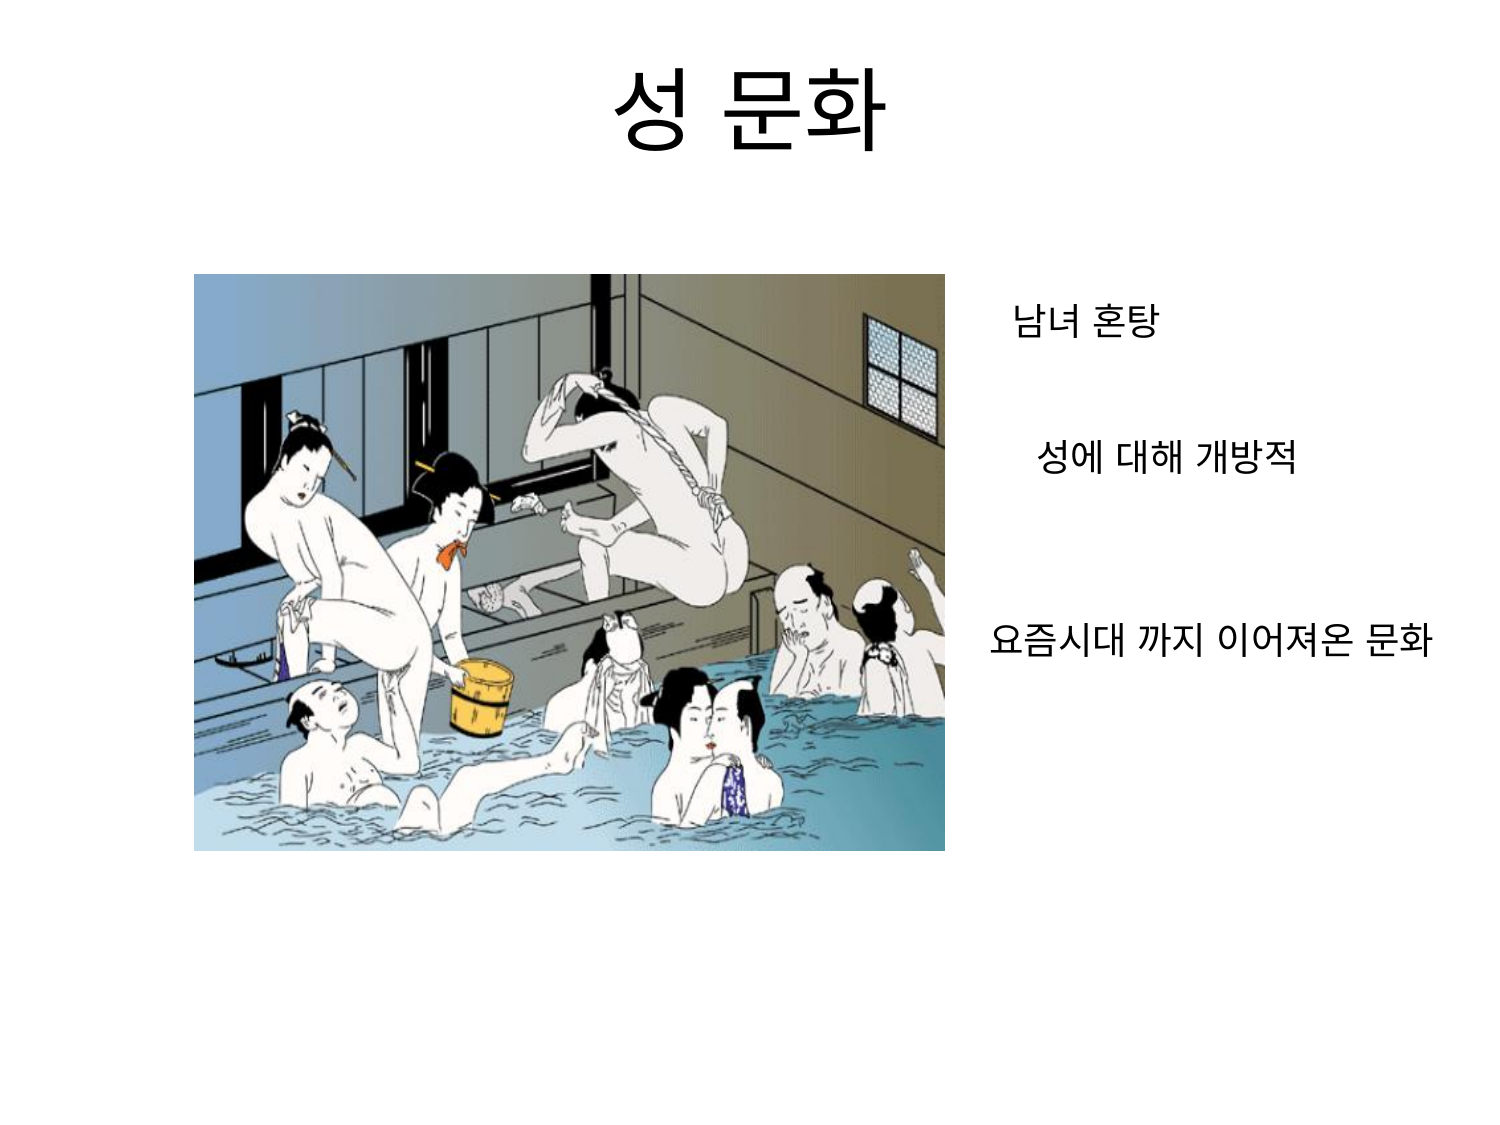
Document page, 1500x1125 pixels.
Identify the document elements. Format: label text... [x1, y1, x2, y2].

text_box 요즘시대 까지 이어져온 문화 [974, 609, 1500, 670]
text_box 남녀 혼탕 [998, 290, 1483, 351]
text_box 성에 대해 개방적 [1021, 426, 1400, 487]
picture [194, 274, 945, 851]
title 성 문화 [75, 45, 1425, 233]
